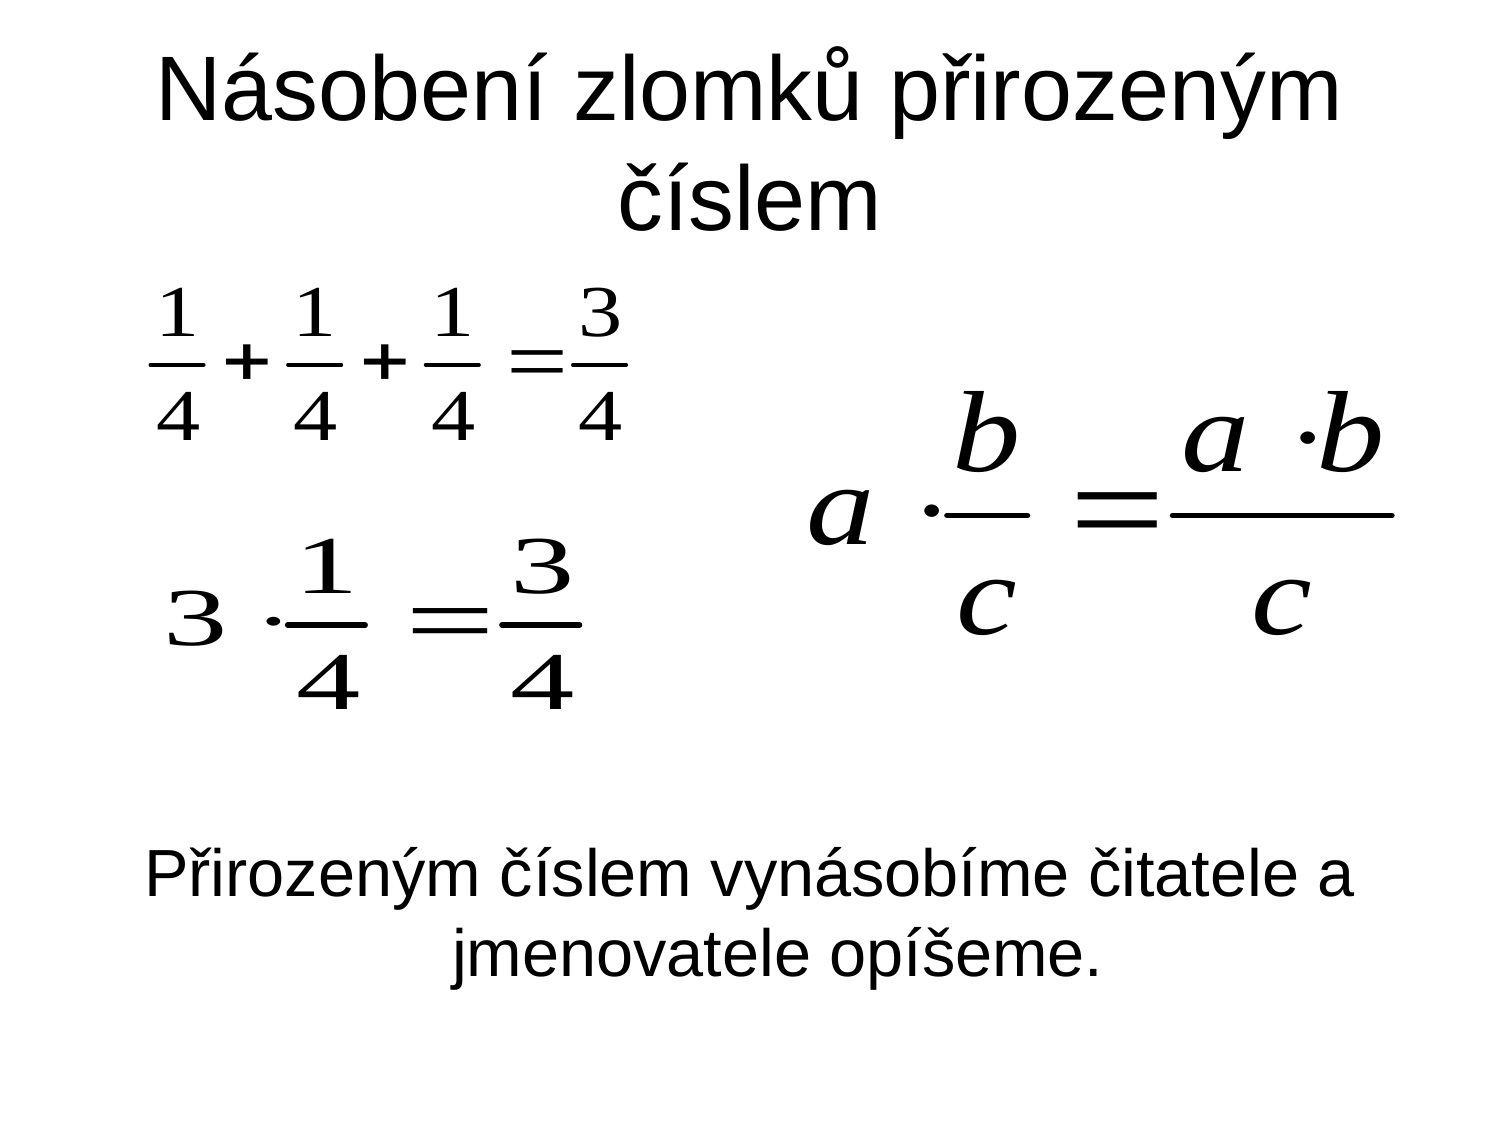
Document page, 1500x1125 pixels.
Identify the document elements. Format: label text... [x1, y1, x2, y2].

text_box [147, 515, 609, 728]
list Přirozeným číslem vynásobíme čitatele a jmenovatele opíšeme. [75, 822, 1426, 1083]
title Násobení zlomků přirozeným číslem [75, 21, 1426, 257]
text_box [785, 361, 1500, 1006]
text_box [135, 267, 644, 457]
